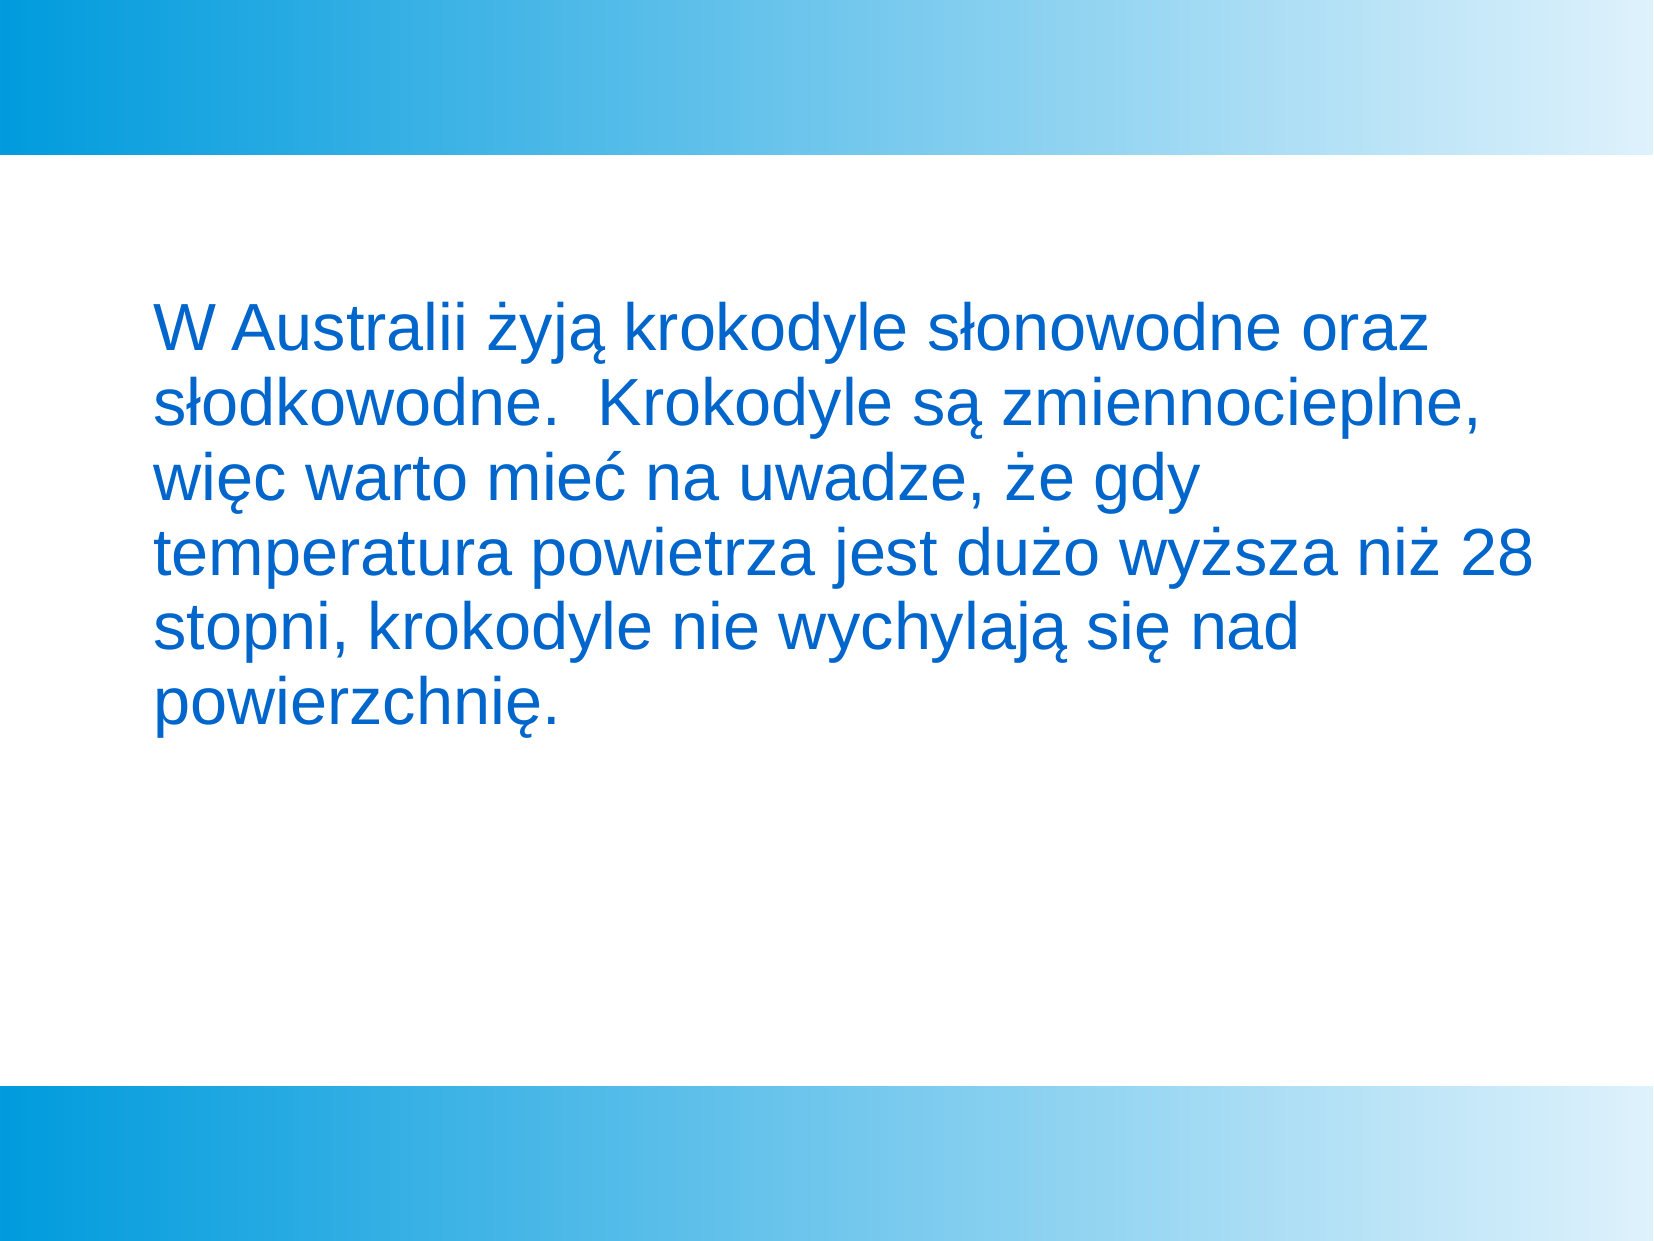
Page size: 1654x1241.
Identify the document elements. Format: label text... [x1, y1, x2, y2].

list W Australii żyją krokodyle słonowodne oraz słodkowodne. Krokodyle są zmiennocieplne, więc warto mieć na uwadze, że gdy temperatura powietrza jest dużo wyższa niż 28 stopni, krokodyle nie wychylają się nad powierzchnię. [82, 290, 1571, 1010]
